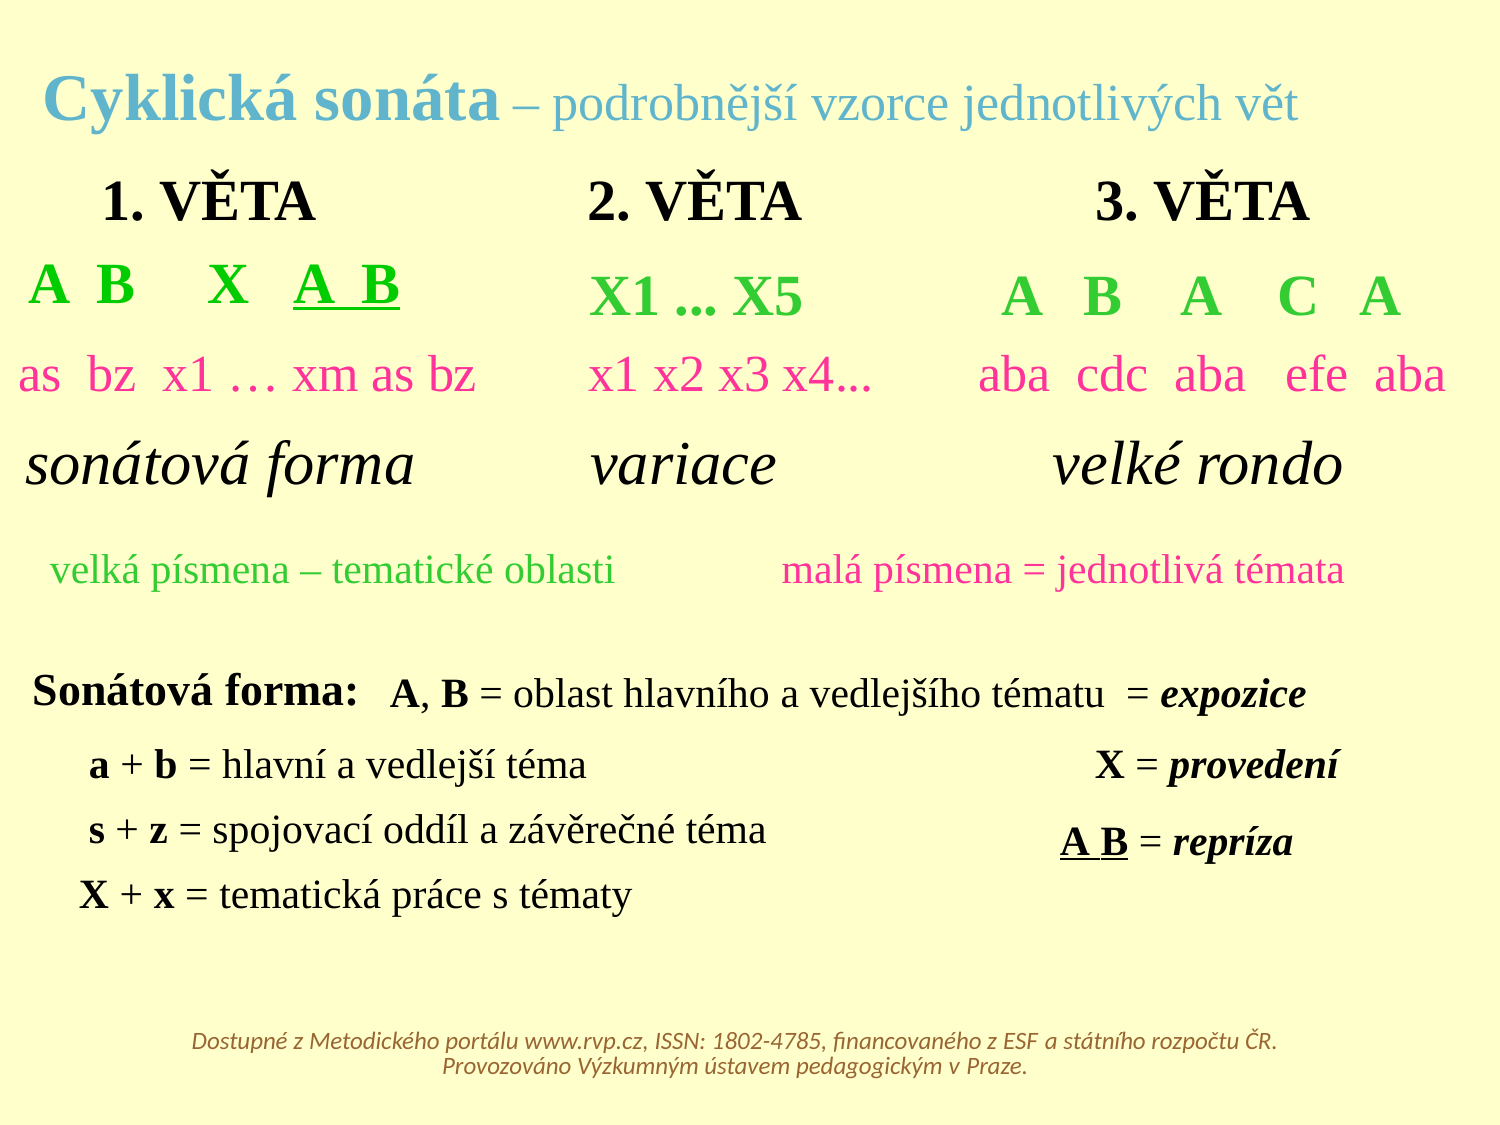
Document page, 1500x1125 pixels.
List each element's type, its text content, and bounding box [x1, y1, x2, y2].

text_box x1 x2 x3 x4... [573, 337, 890, 411]
text_box Sonátová forma: [18, 657, 376, 724]
text_box Cyklická sonáta – podrobnější vzorce jednotlivých vět [27, 53, 1315, 143]
text_box A B X A B [13, 243, 415, 324]
text_box as bz x1 … xm as bz [3, 337, 493, 411]
text_box s + z = spojovací oddíl a závěrečné téma [73, 798, 783, 861]
text_box velká písmena – tematické oblasti [34, 538, 631, 601]
text_box A B A C A [986, 255, 1417, 336]
text_box X + x = tematická práce s tématy [64, 863, 648, 926]
text_box sonátová forma [10, 420, 431, 506]
text_box malá písmena = jednotlivá témata [766, 538, 1361, 601]
text_box 3. VĚTA [1080, 160, 1326, 241]
text_box variace [575, 420, 793, 506]
text_box 2. VĚTA [572, 160, 818, 241]
text_box X1 ... X5 [574, 255, 820, 336]
text_box X = provedení [1079, 733, 1354, 796]
text_box 1. VĚTA [28, 160, 332, 241]
text_box A, B = oblast hlavního a vedlejšího tématu = expozice [375, 662, 1438, 725]
text_box A B = repríza [1045, 810, 1309, 873]
text_box a + b = hlavní a vedlejší téma [74, 733, 603, 796]
text_box Dostupné z Metodického portálu www.rvp.cz, ISSN: 1802-4785, financovaného z ESF a státního rozpočtu ČR. Provozováno Výzkumným ústavem pedagogickým v Praze. [171, 1023, 1300, 1089]
text_box velké rondo [1037, 420, 1359, 506]
text_box aba cdc aba efe aba [963, 337, 1462, 411]
